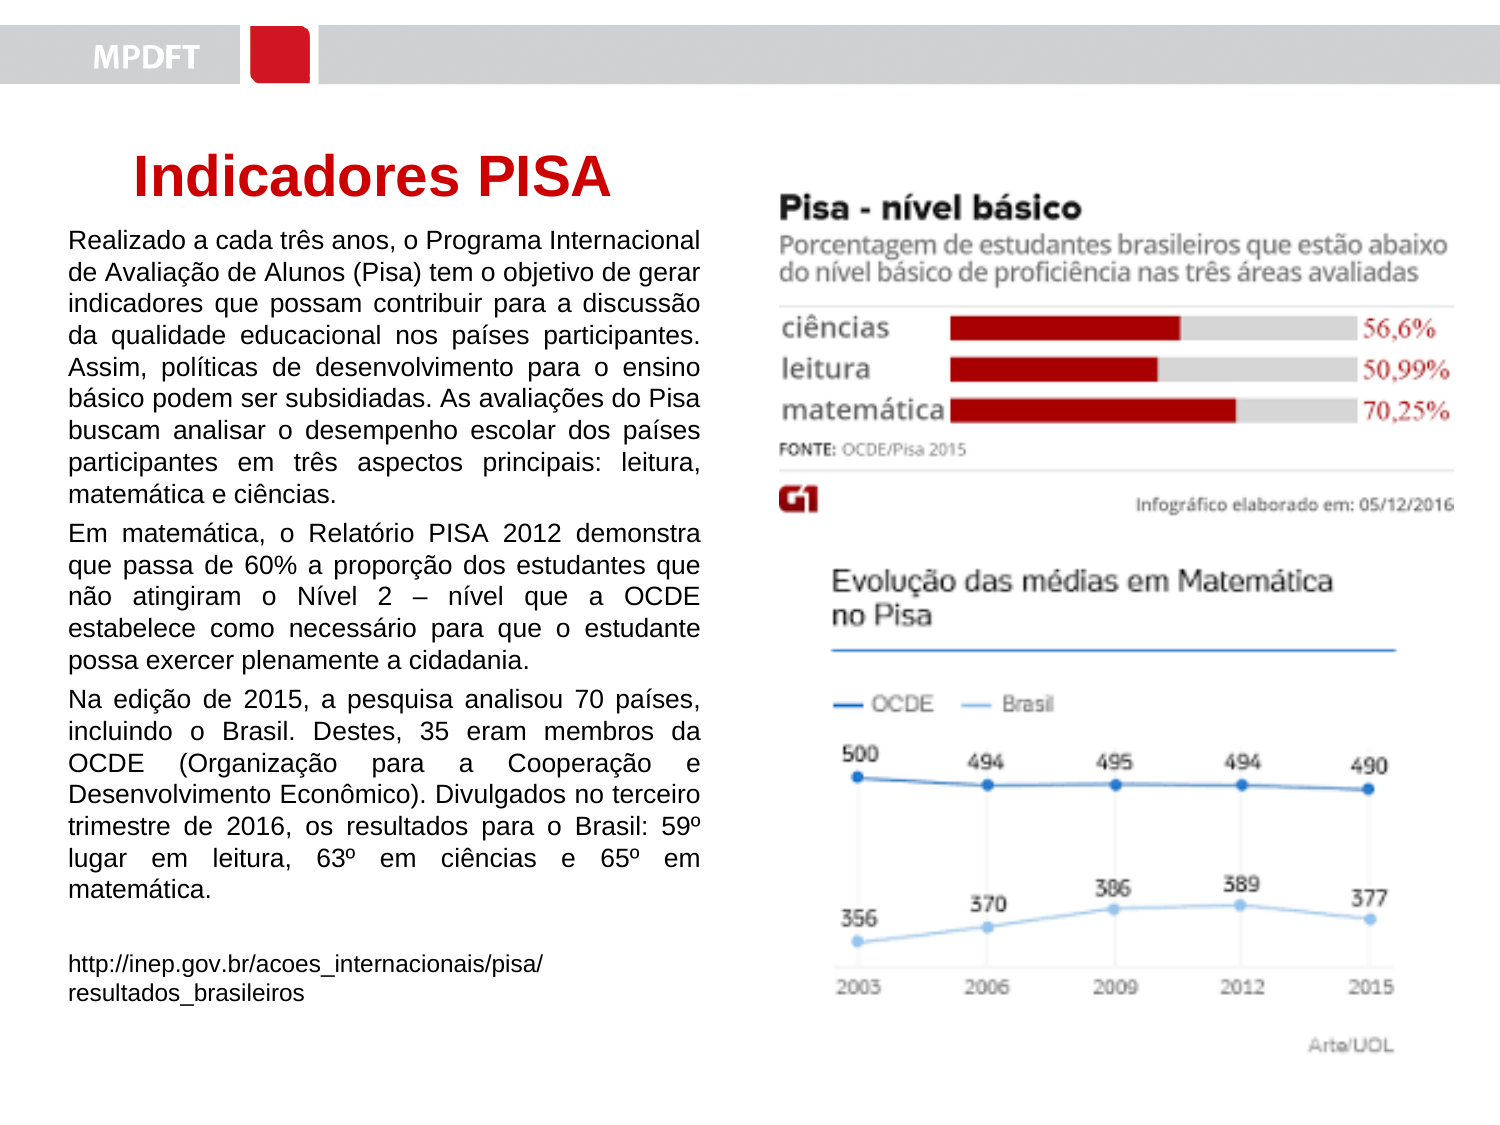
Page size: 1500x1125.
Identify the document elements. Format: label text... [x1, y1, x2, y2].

text_box Realizado a cada três anos, o Programa Internacional de Avaliação de Alunos (Pisa) tem o objetivo de gerar indicadores que possam contribuir para a discussão da qualidade educacional nos países participantes. Assim, políticas de desenvolvimento para o ensino básico podem ser subsidiadas. As avaliações do Pisa buscam analisar o desempenho escolar dos países participantes em três aspectos principais: leitura, matemática e ciências. Em matemática, o Relatório PISA 2012 demonstra que passa de 60% a proporção dos estudantes que não atingiram o Nível 2 – nível que a OCDE estabelece como necessário para que o estudante possa exercer plenamente a cidadania. Na edição de 2015, a pesquisa analisou 70 países, incluindo o Brasil. Destes, 35 eram membros da OCDE (Organização para a Cooperação e Desenvolvimento Econômico). Divulgados no terceiro trimestre de 2016, os resultados para o Brasil: 59º lugar em leitura, 63º em ciências e 65º em matemática. http://inep.gov.br/acoes_internacionais/pisa/resultados_brasileiros [23, 215, 717, 1040]
picture [0, 0, 1500, 1125]
text_box Indicadores PISA [17, 129, 697, 216]
